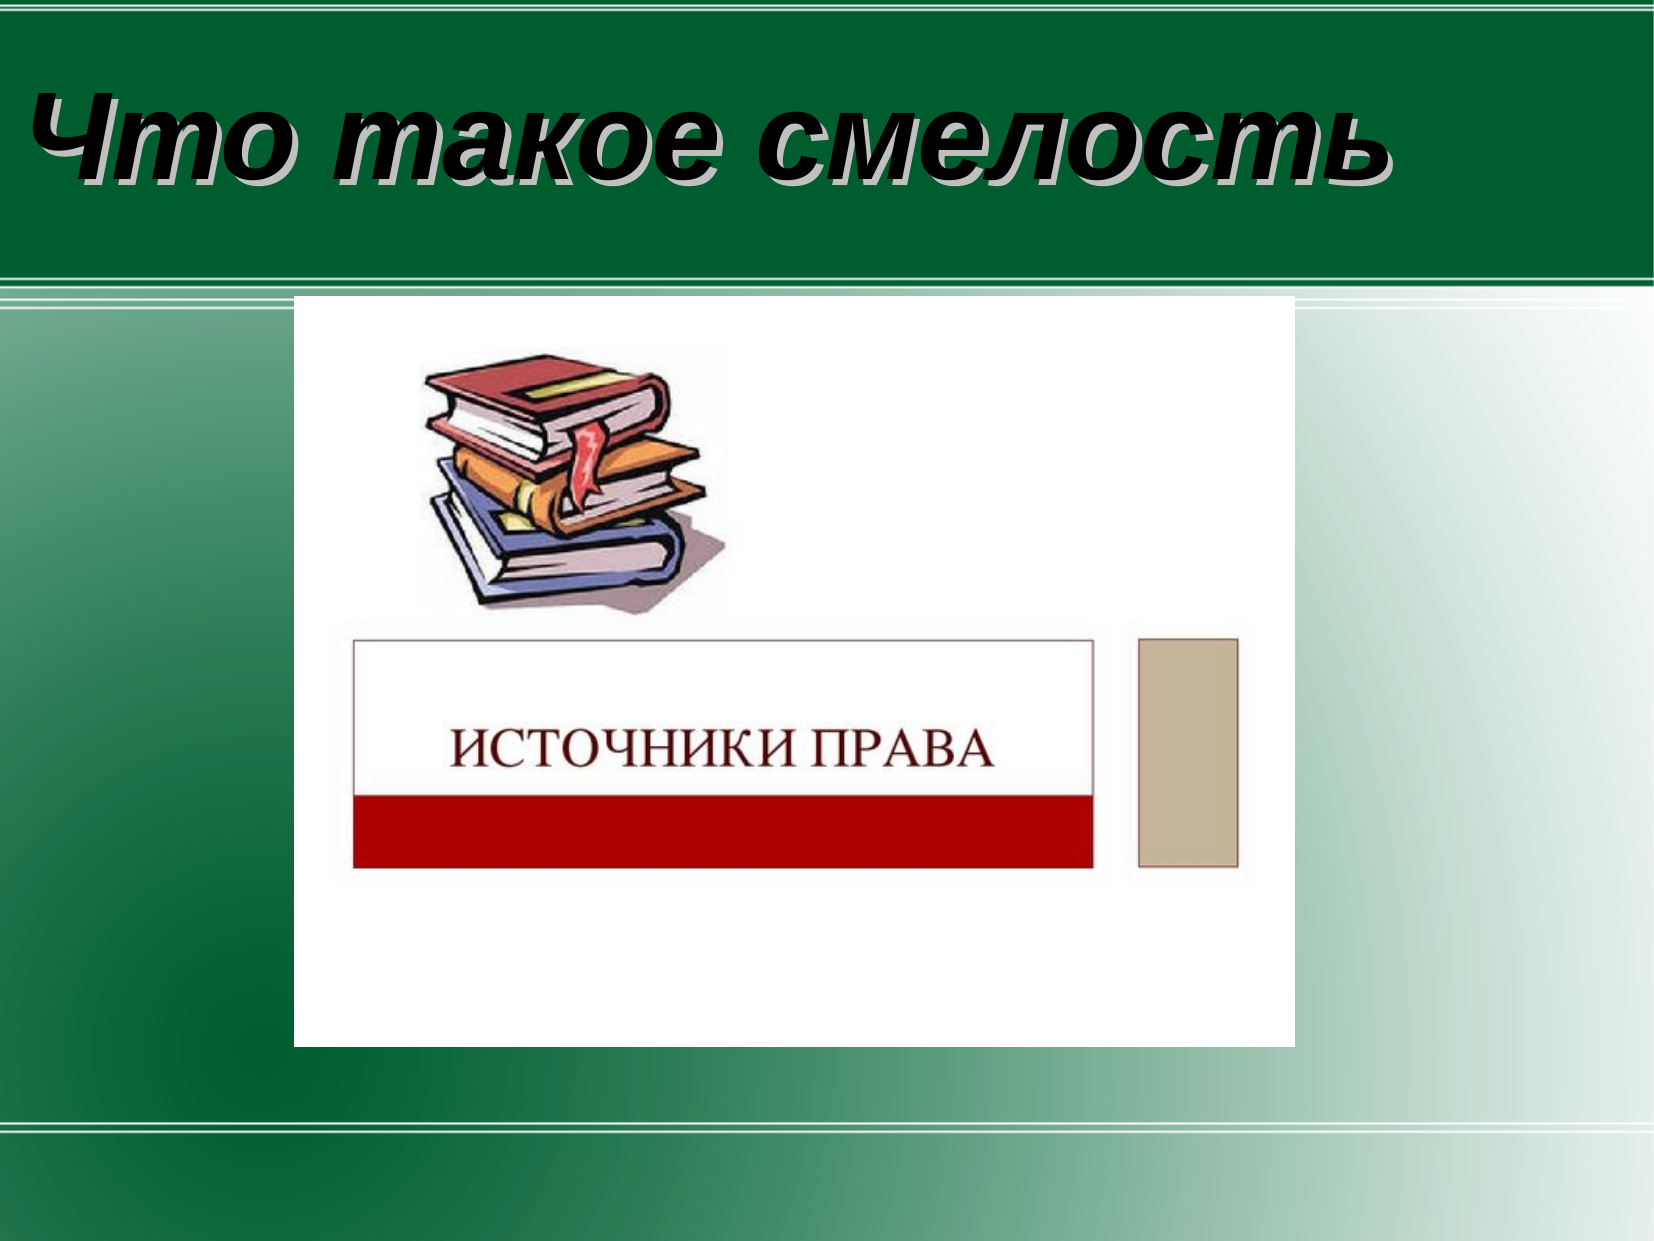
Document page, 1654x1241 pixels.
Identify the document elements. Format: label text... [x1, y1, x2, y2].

picture [294, 296, 1295, 1047]
text_box Что такое смелость [7, 59, 1426, 220]
